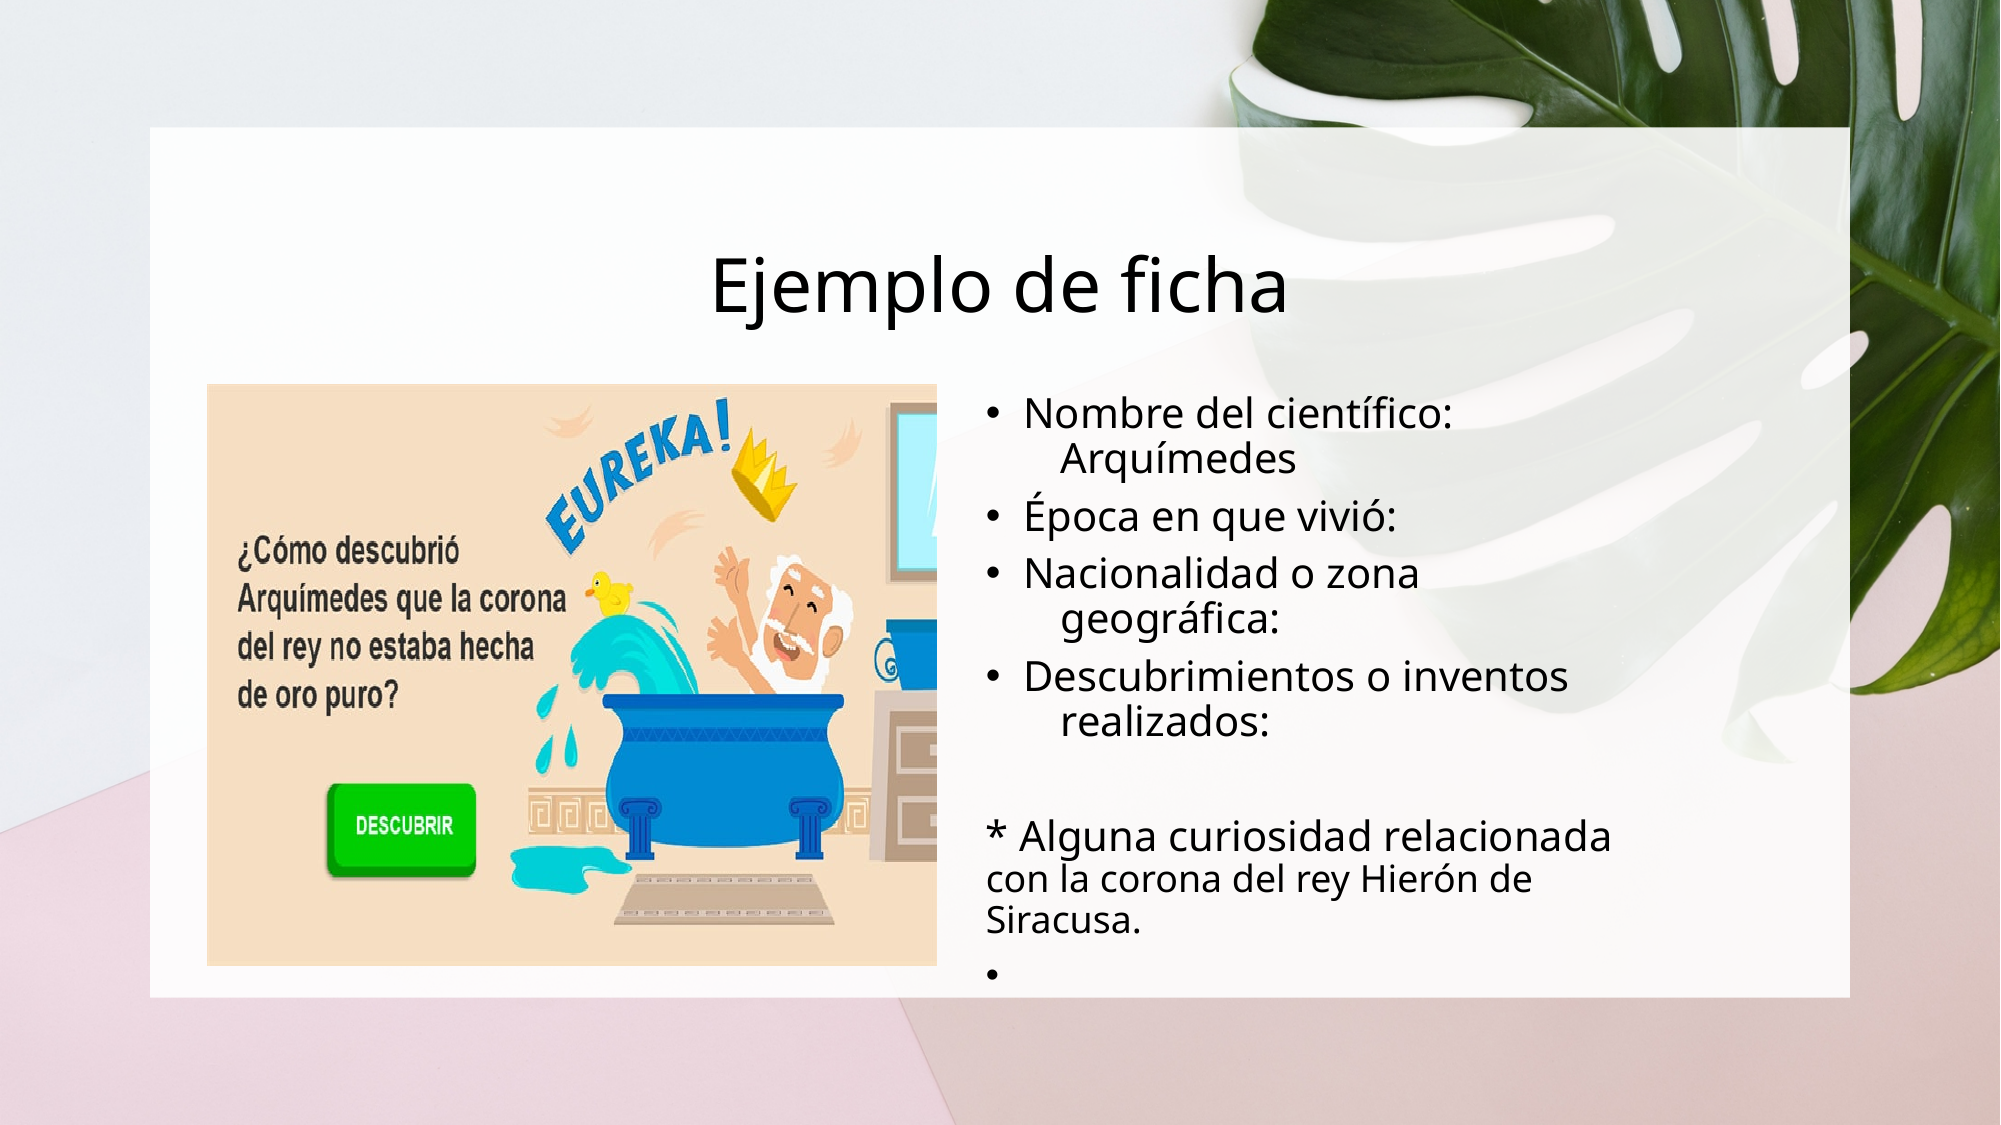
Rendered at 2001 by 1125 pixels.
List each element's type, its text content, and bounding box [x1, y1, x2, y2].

picture [1648, 773, 1987, 1112]
title Ejemplo de ficha [208, 146, 1792, 337]
picture [207, 384, 937, 966]
list Nombre del científico: Arquímedes Época en que vivió: Nacionalidad o zona geográfica: Descubrimientos o inventos realizados: * Alguna curiosidad relacionada con la corona del rey Hierón de Siracusa. [970, 384, 1641, 966]
